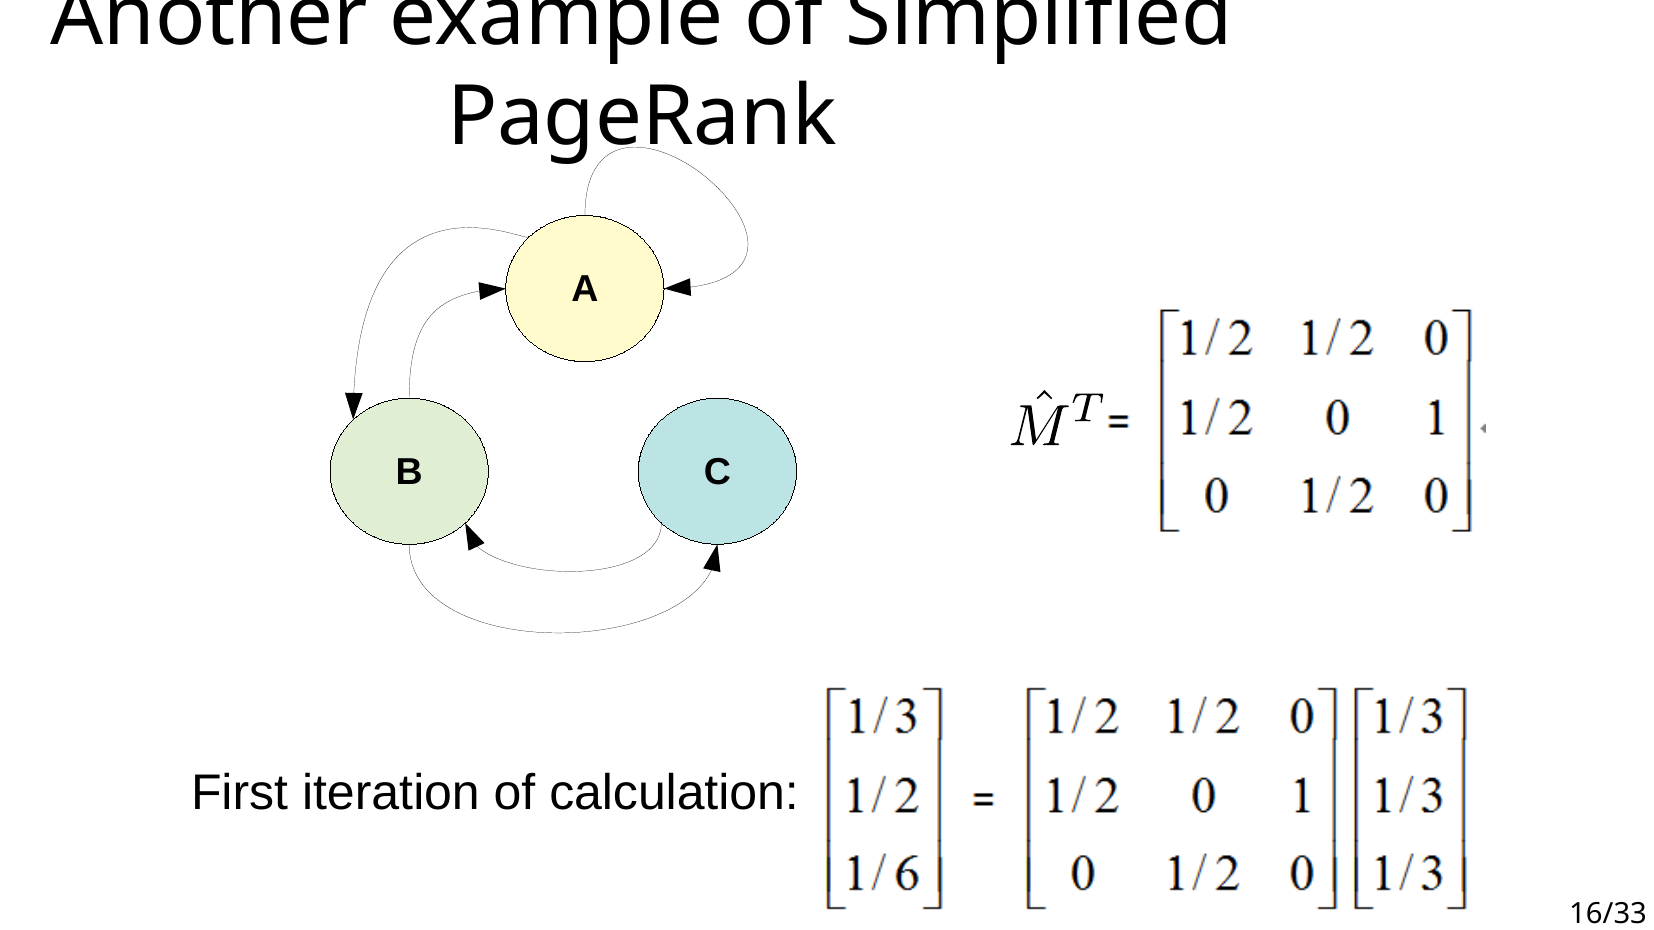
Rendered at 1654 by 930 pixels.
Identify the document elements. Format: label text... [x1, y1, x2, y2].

text_box B [330, 398, 489, 545]
text_box First iteration of calculation: [176, 752, 882, 828]
title Another example of Simplified PageRank [0, 1, 1653, 120]
picture [805, 666, 1474, 930]
picture [1038, 284, 1486, 558]
text_box A [505, 215, 665, 362]
text_box C [638, 398, 797, 545]
text_box [1008, 390, 1105, 446]
